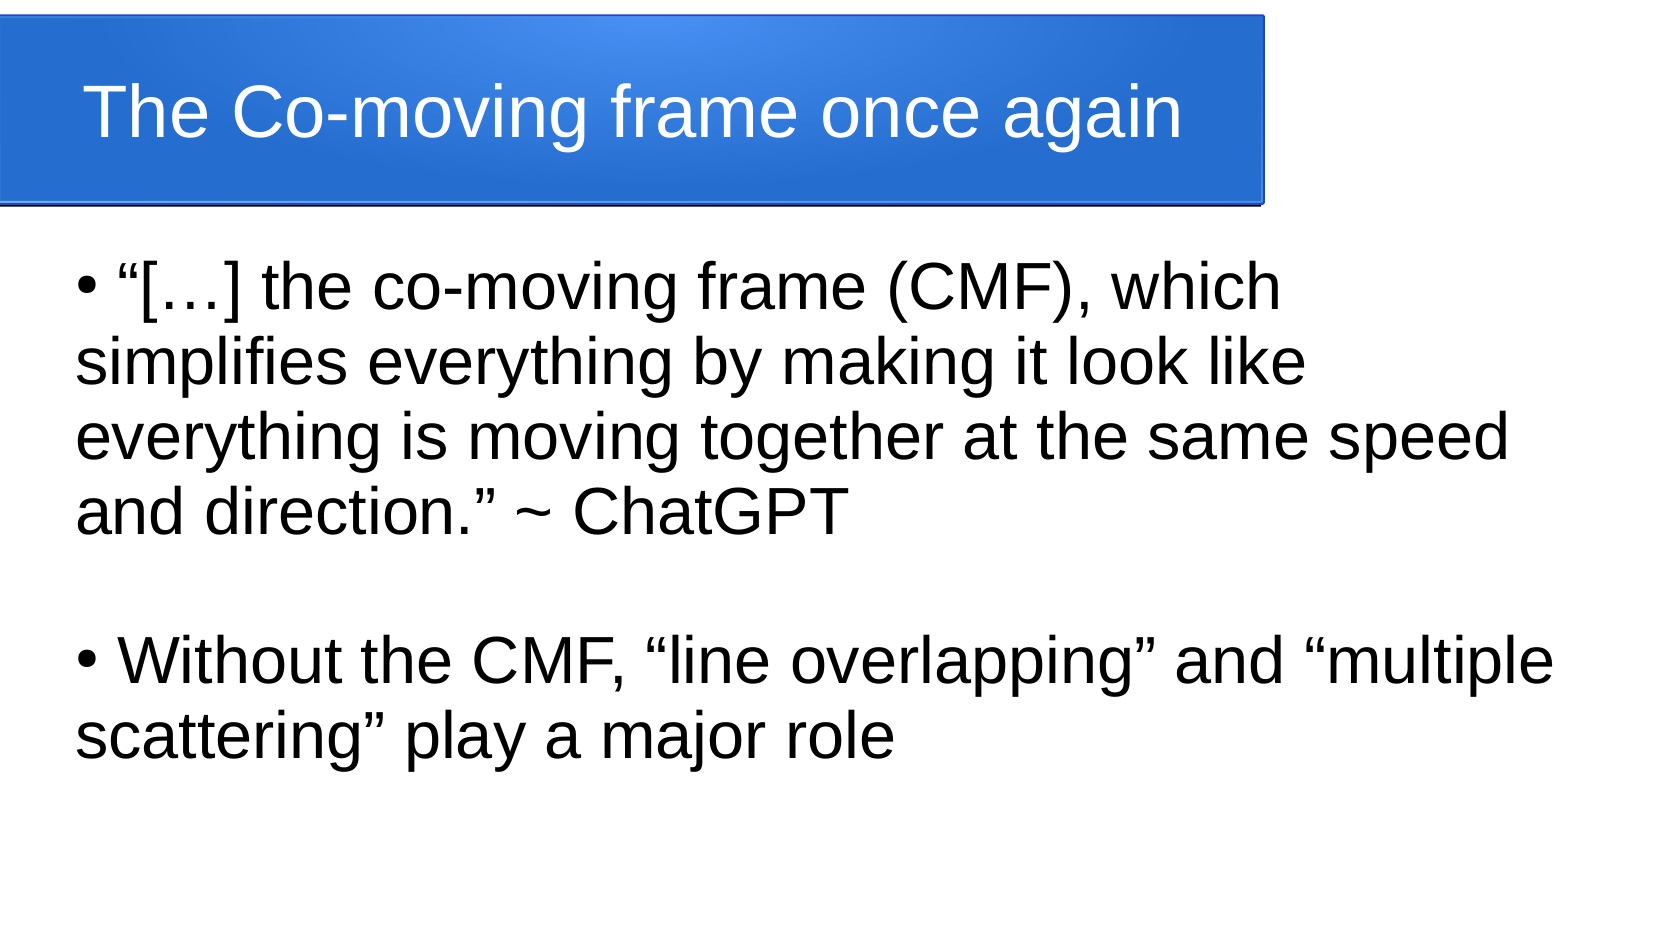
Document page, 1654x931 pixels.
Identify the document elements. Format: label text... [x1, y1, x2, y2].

title The Co-moving frame once again [82, 29, 1235, 196]
subtitle “[…] the co-moving frame (CMF), which simplifies everything by making it look like everything is moving together at the same speed and direction.” ~ ChatGPT Without the CMF, “line overlapping” and “multiple scattering” play a major role [75, 212, 1564, 886]
